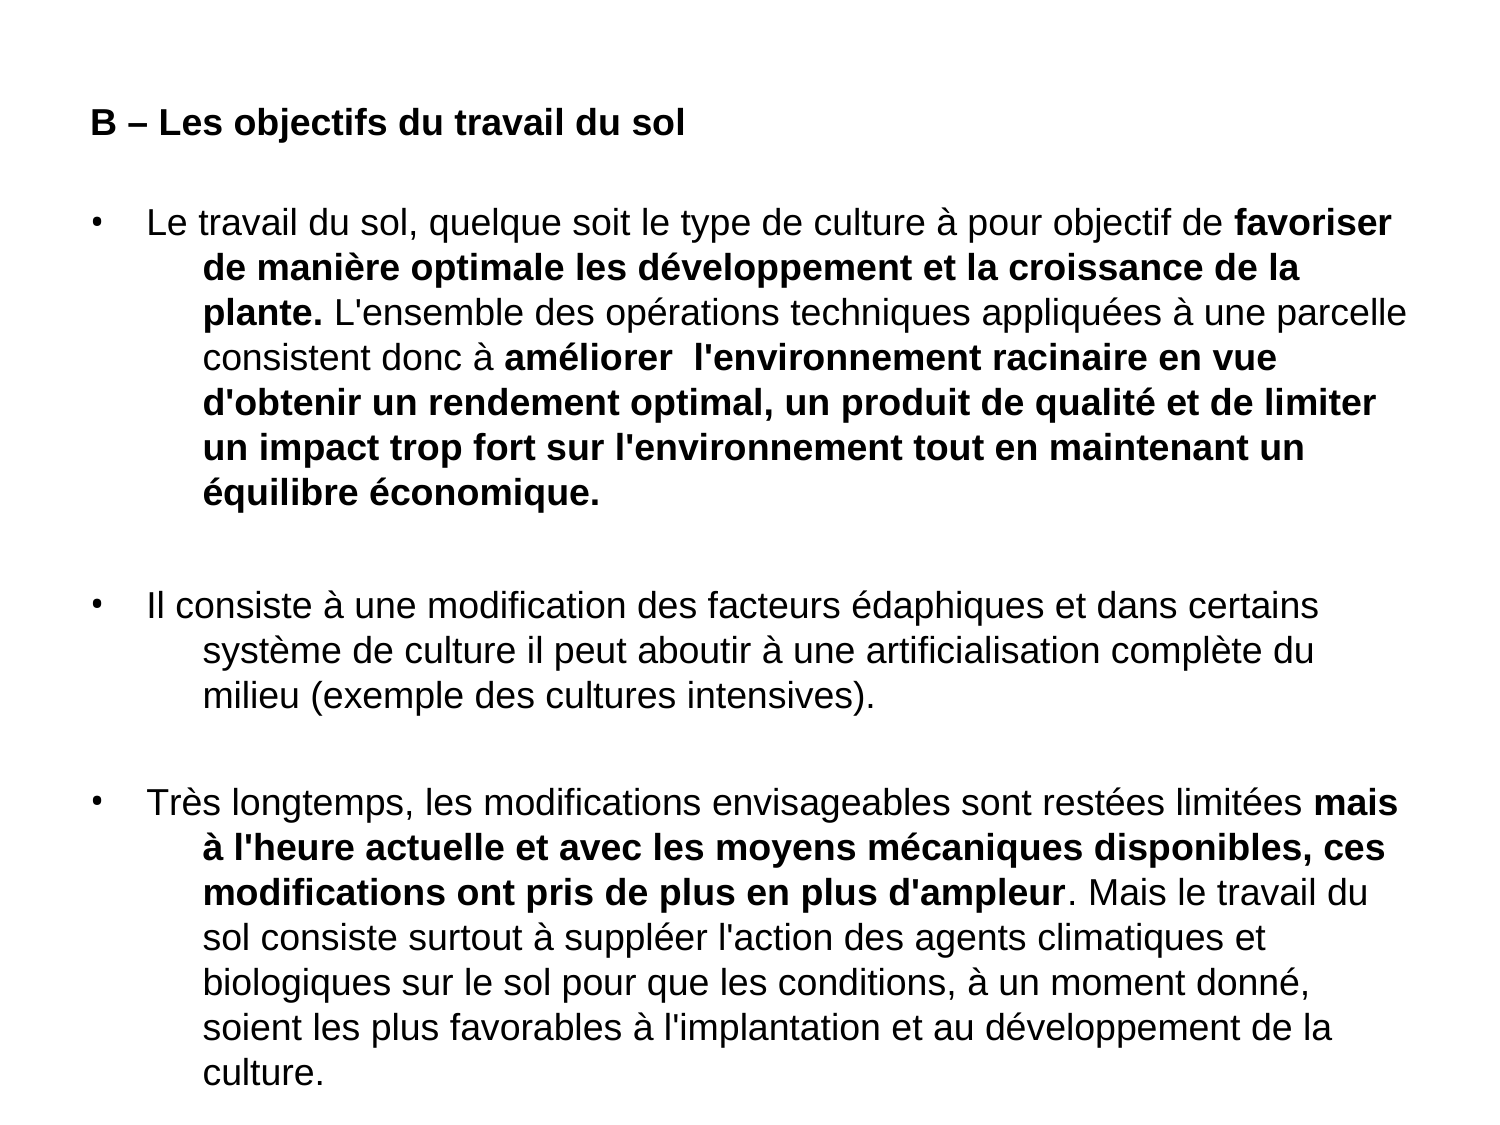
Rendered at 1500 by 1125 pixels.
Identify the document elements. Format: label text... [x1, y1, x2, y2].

list Le travail du sol, quelque soit le type de culture à pour objectif de favoriser de manière optimale les développement et la croissance de la plante. L'ensemble des opérations techniques appliquées à une parcelle consistent donc à améliorer l'environnement racinaire en vue d'obtenir un rendement optimal, un produit de qualité et de limiter un impact trop fort sur l'environnement tout en maintenant un équilibre économique. Il consiste à une modification des facteurs édaphiques et dans certains système de culture il peut aboutir à une artificialisation complète du milieu (exemple des cultures intensives). Très longtemps, les modifications envisageables sont restées limitées mais à l'heure actuelle et avec les moyens mécaniques disponibles, ces modifications ont pris de plus en plus d'ampleur. Mais le travail du sol consiste surtout à suppléer l'action des agents climatiques et biologiques sur le sol pour que les conditions, à un moment donné, soient les plus favorables à l'implantation et au développement de la culture. [75, 190, 1426, 1016]
title B – Les objectifs du travail du sol [75, 45, 1426, 190]
